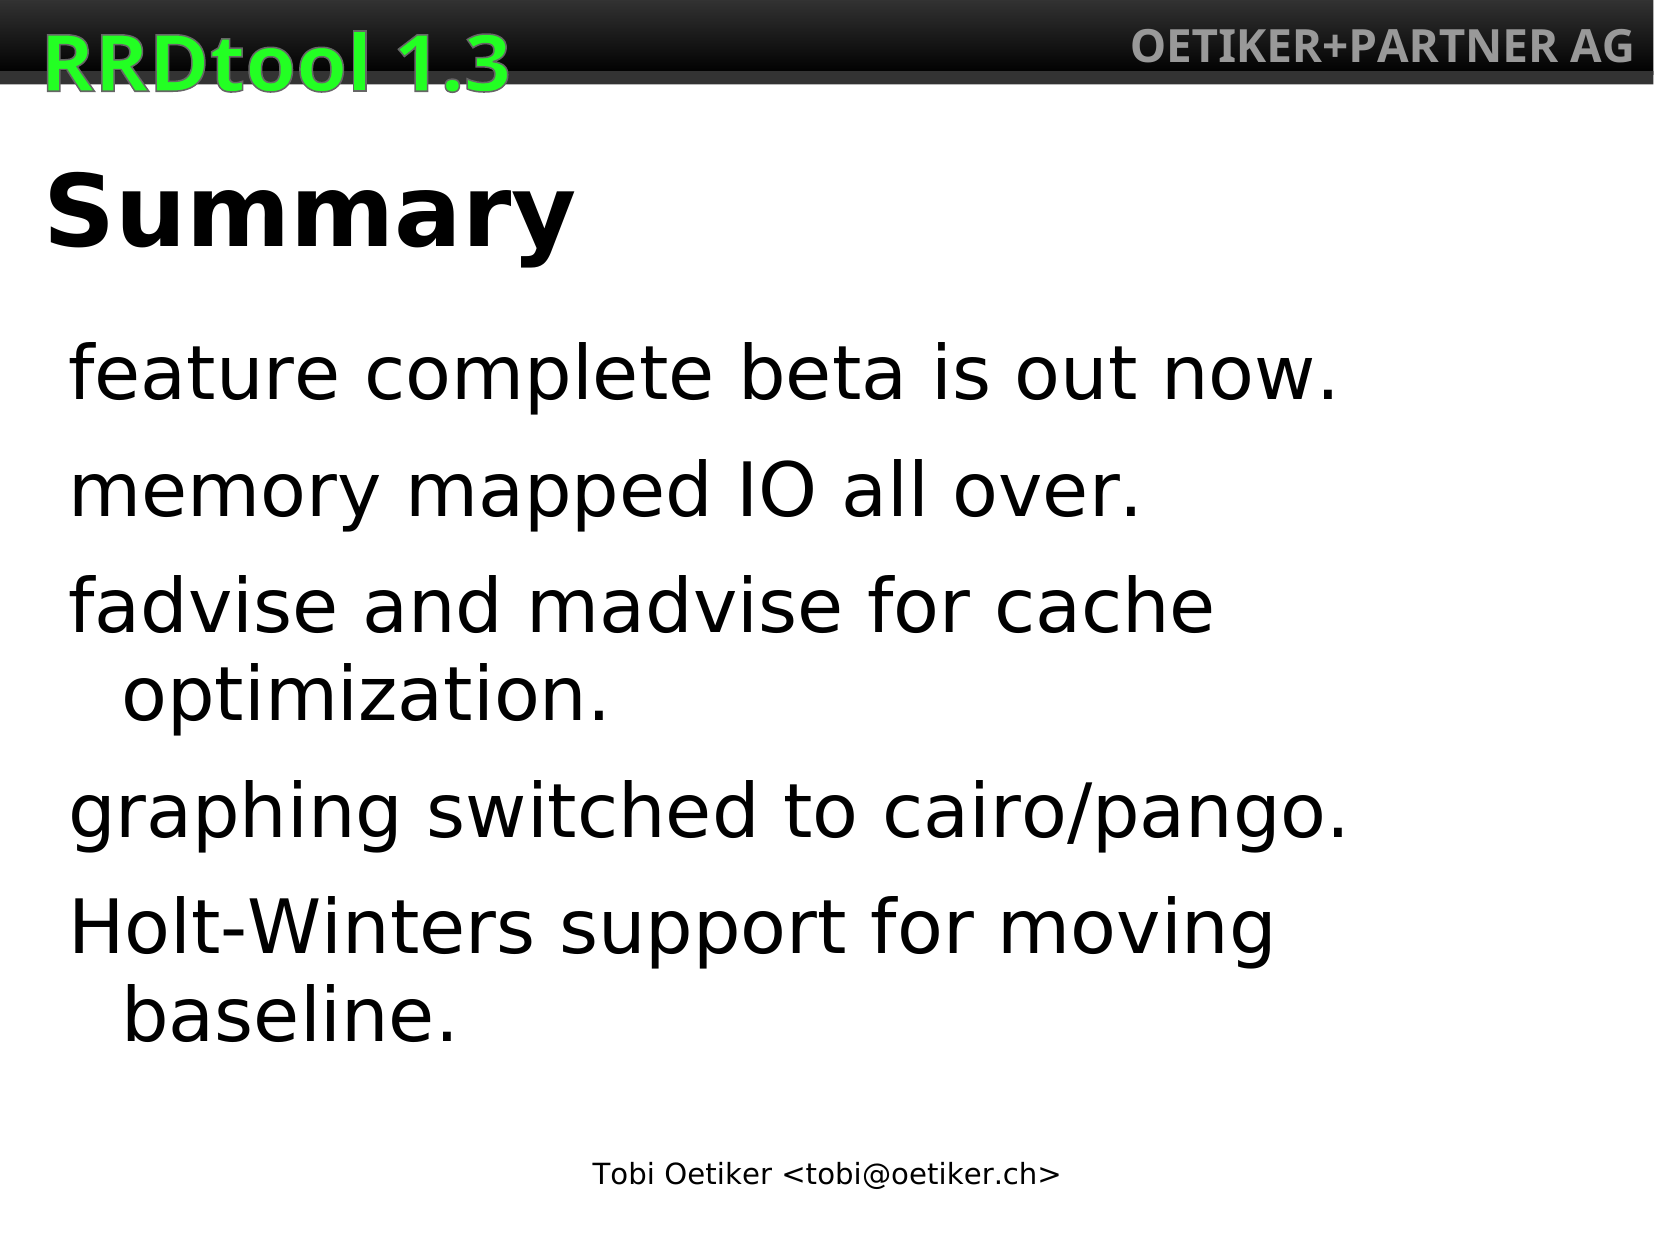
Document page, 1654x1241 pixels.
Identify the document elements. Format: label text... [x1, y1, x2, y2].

list feature complete beta is out now. memory mapped IO all over. fadvise and madvise for cache optimization. graphing switched to cairo/pango. Holt-Winters support for moving baseline. [50, 329, 1571, 1084]
title Summary [43, 144, 1582, 280]
